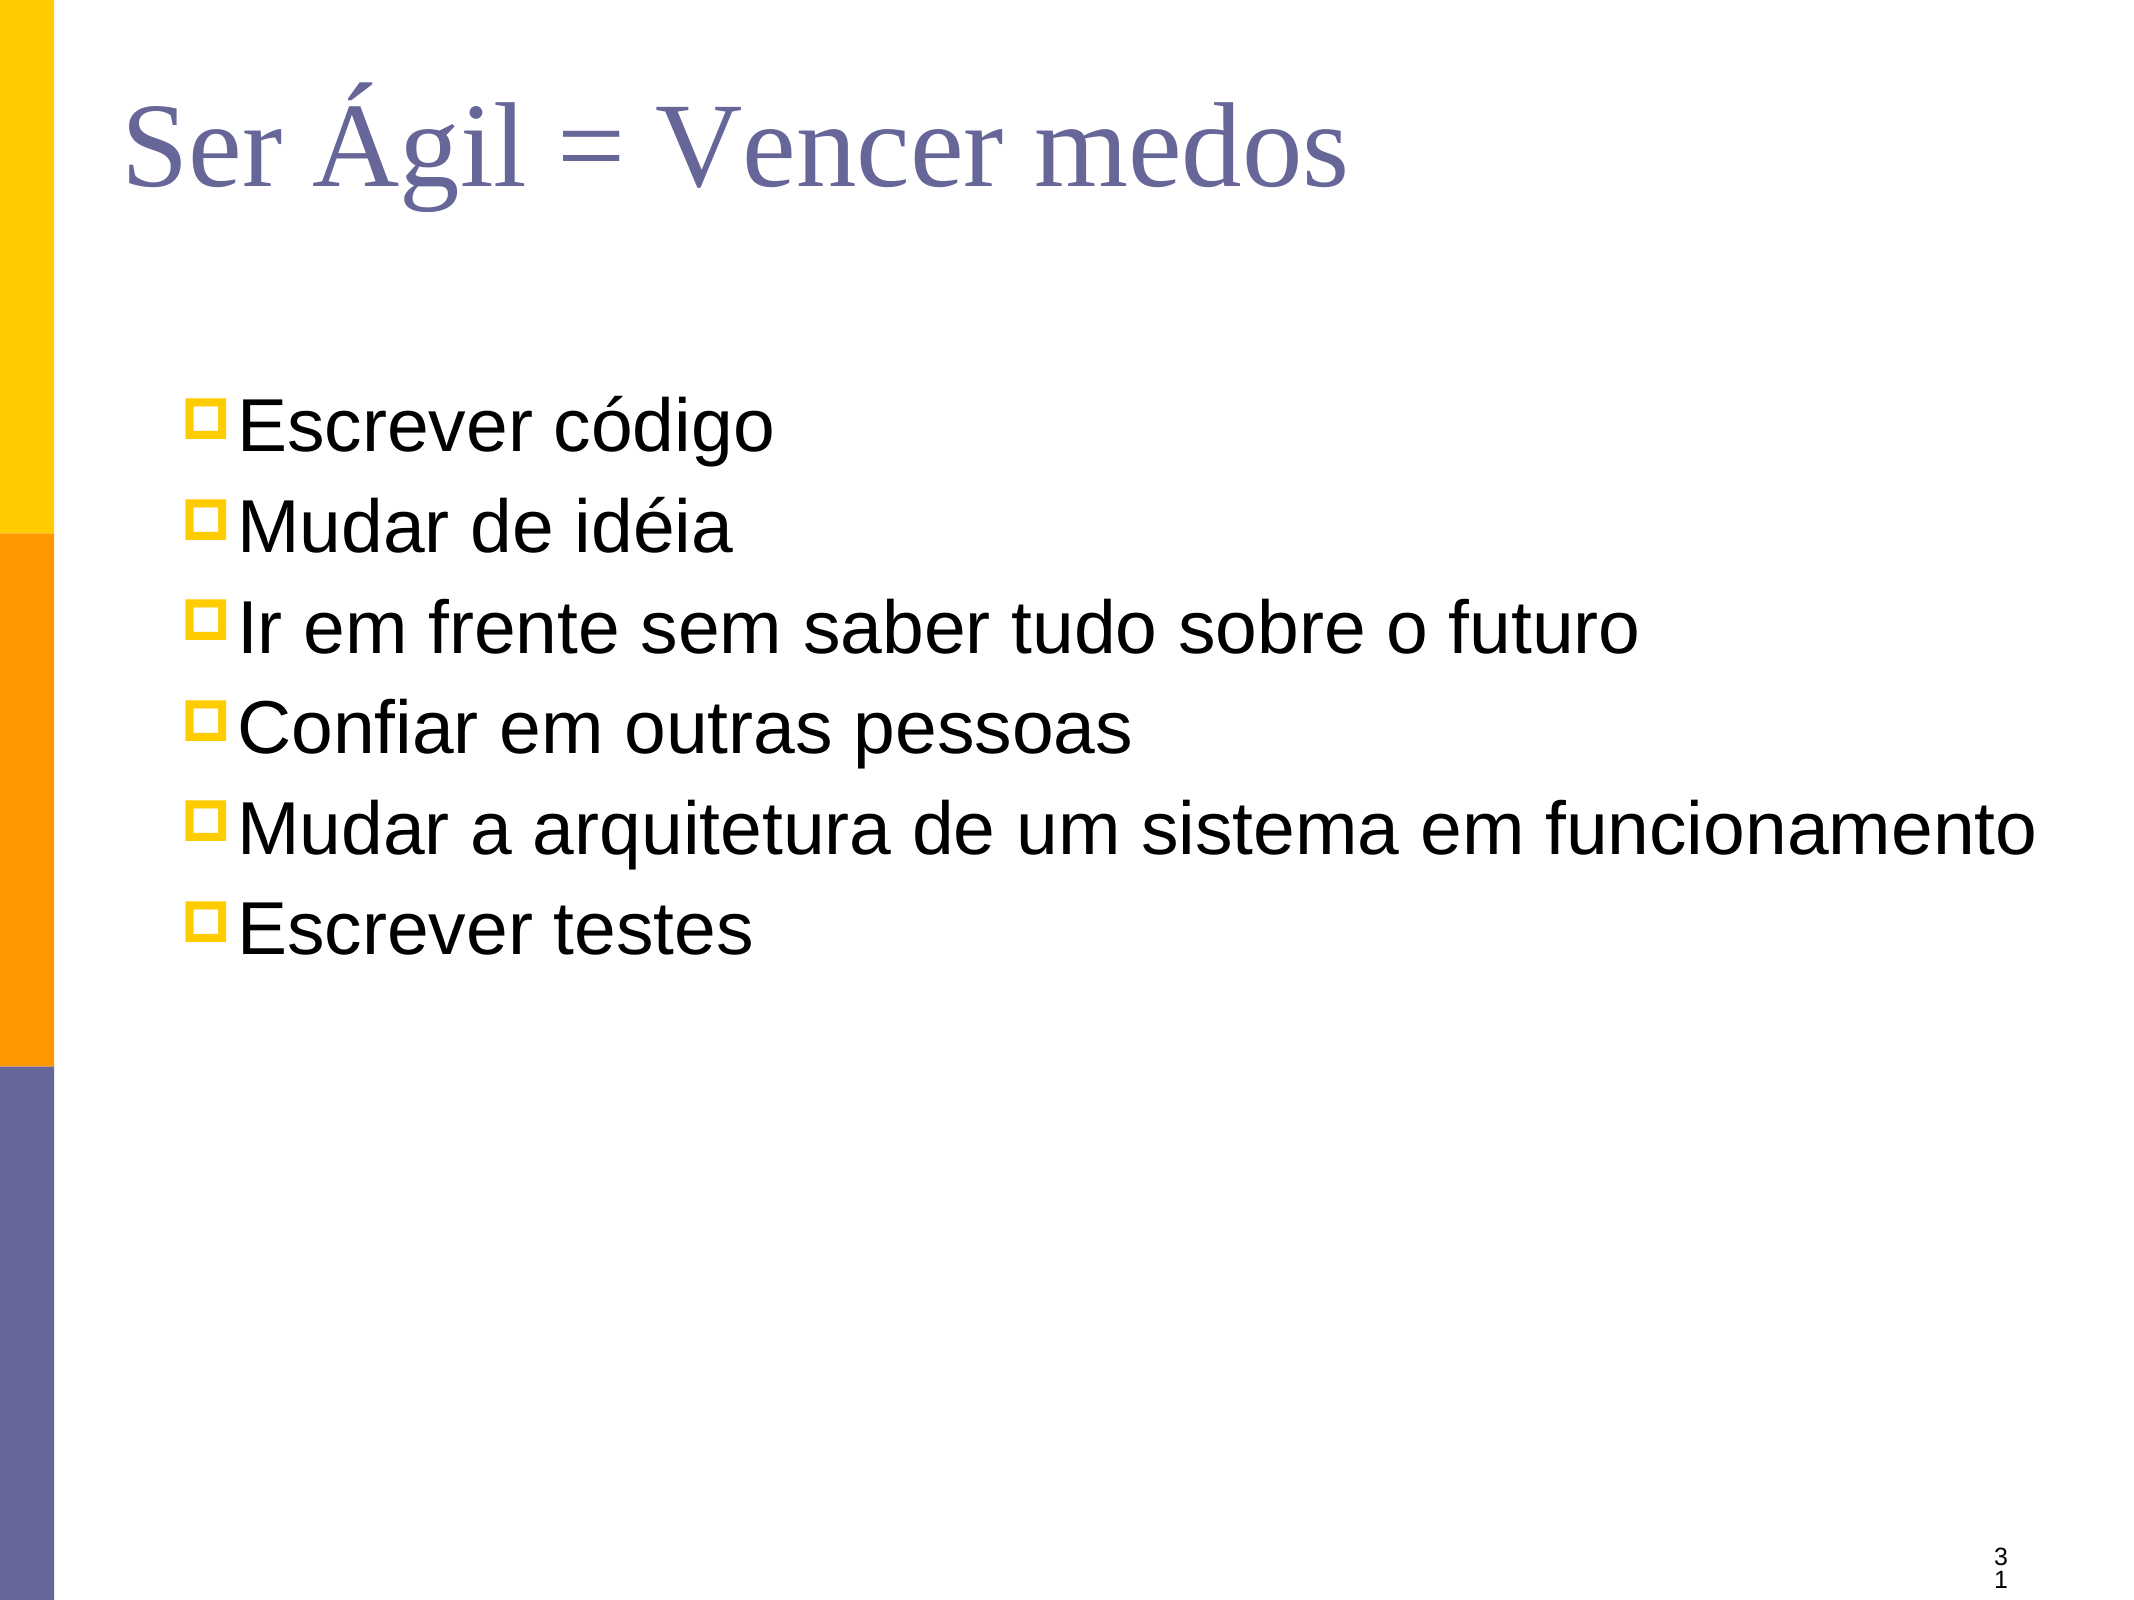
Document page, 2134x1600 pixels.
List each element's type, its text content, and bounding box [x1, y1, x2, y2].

list Escrever código Mudar de idéia Ir em frente sem saber tudo sobre o futuro Confiar em outras pessoas Mudar a arquitetura de um sistema em funcionamento Escrever testes [159, 376, 2133, 1460]
text_box [0, 0, 55, 1600]
title Ser Ágil = Vencer medos [106, 12, 2027, 280]
